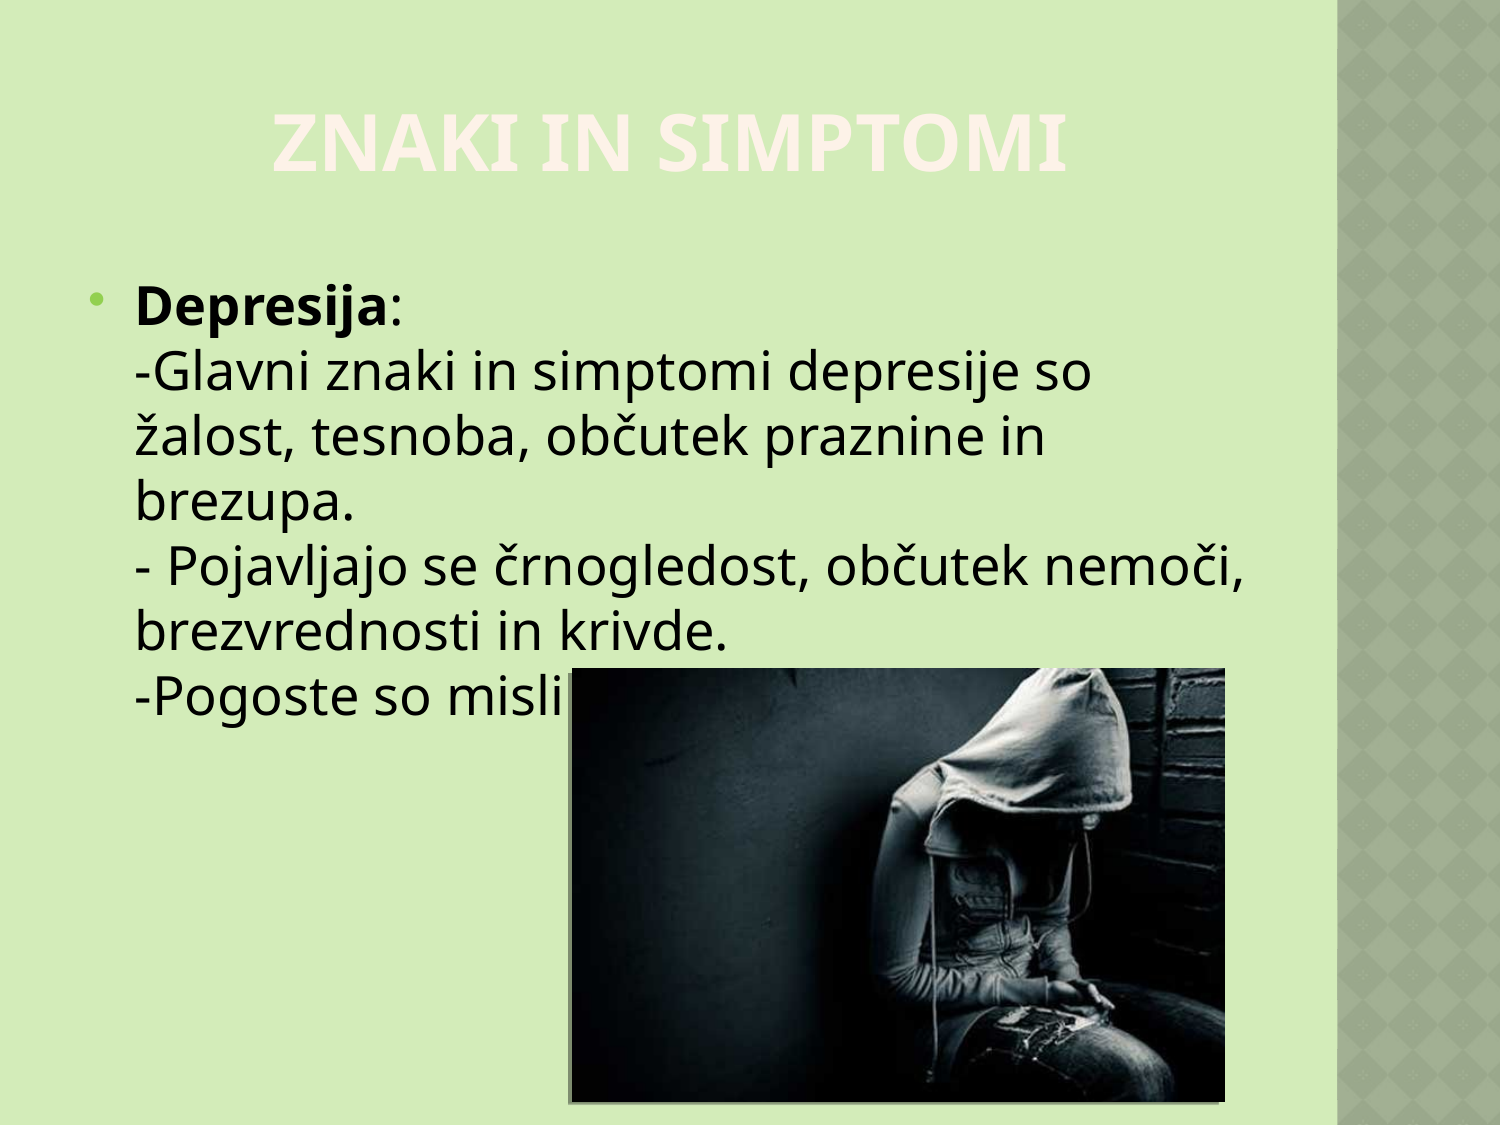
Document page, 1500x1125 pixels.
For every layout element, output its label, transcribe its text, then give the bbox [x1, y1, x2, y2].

picture [572, 668, 1225, 1102]
title ZNAKI IN SIMPTOMI [76, 0, 1265, 188]
list Depresija: -Glavni znaki in simptomi depresije so žalost, tesnoba, občutek praznine in brezupa. - Pojavljajo se črnogledost, občutek nemoči, brezvrednosti in krivde. -Pogoste so misli o smrti in samomoru. [75, 264, 1263, 1060]
